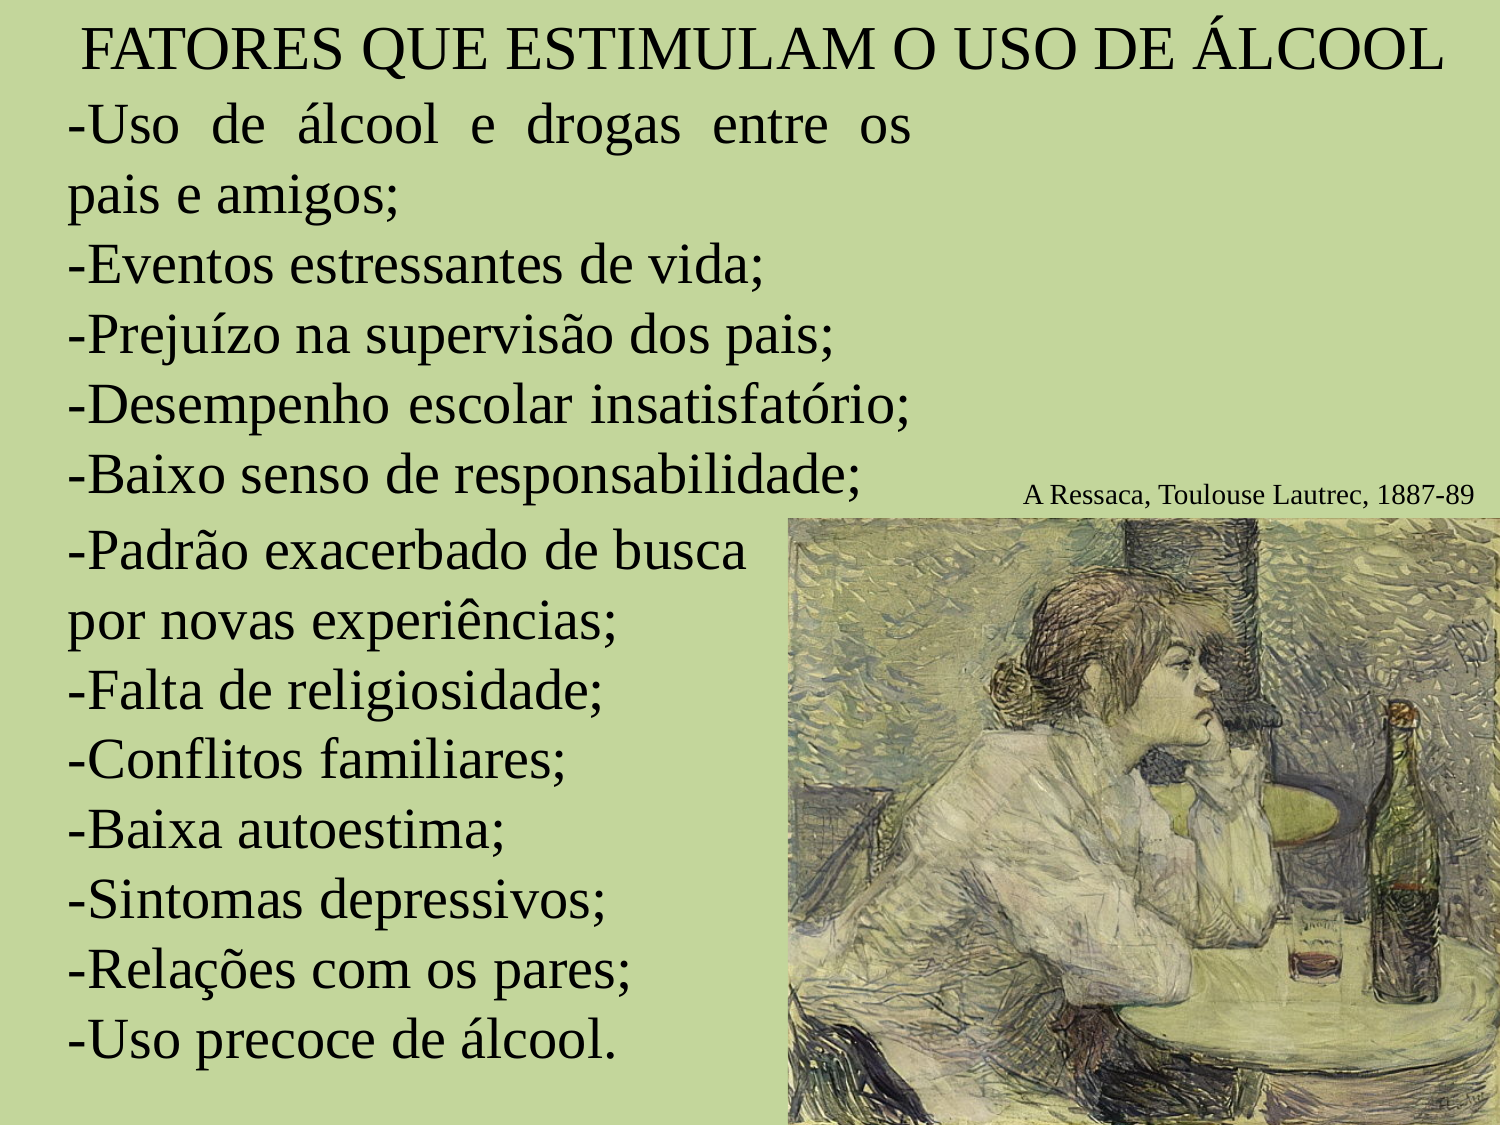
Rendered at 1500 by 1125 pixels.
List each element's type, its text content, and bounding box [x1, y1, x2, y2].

picture [787, 518, 1500, 1125]
text_box -Padrão exacerbado de busca por novas experiências; -Falta de religiosidade; -Conflitos familiares; -Baixa autoestima; -Sintomas depressivos; -Relações com os pares; -Uso precoce de álcool. [53, 503, 762, 1079]
text_box -Uso de álcool e drogas entre os pais e amigos; -Eventos estressantes de vida; -Prejuízo na supervisão dos pais; -Desempenho escolar insatisfatório; -Baixo senso de responsabilidade; [53, 90, 928, 513]
text_box A Ressaca, Toulouse Lautrec, 1887-89 [997, 467, 1500, 518]
text_box FATORES QUE ESTIMULAM O USO DE ÁLCOOL [29, 0, 1500, 90]
